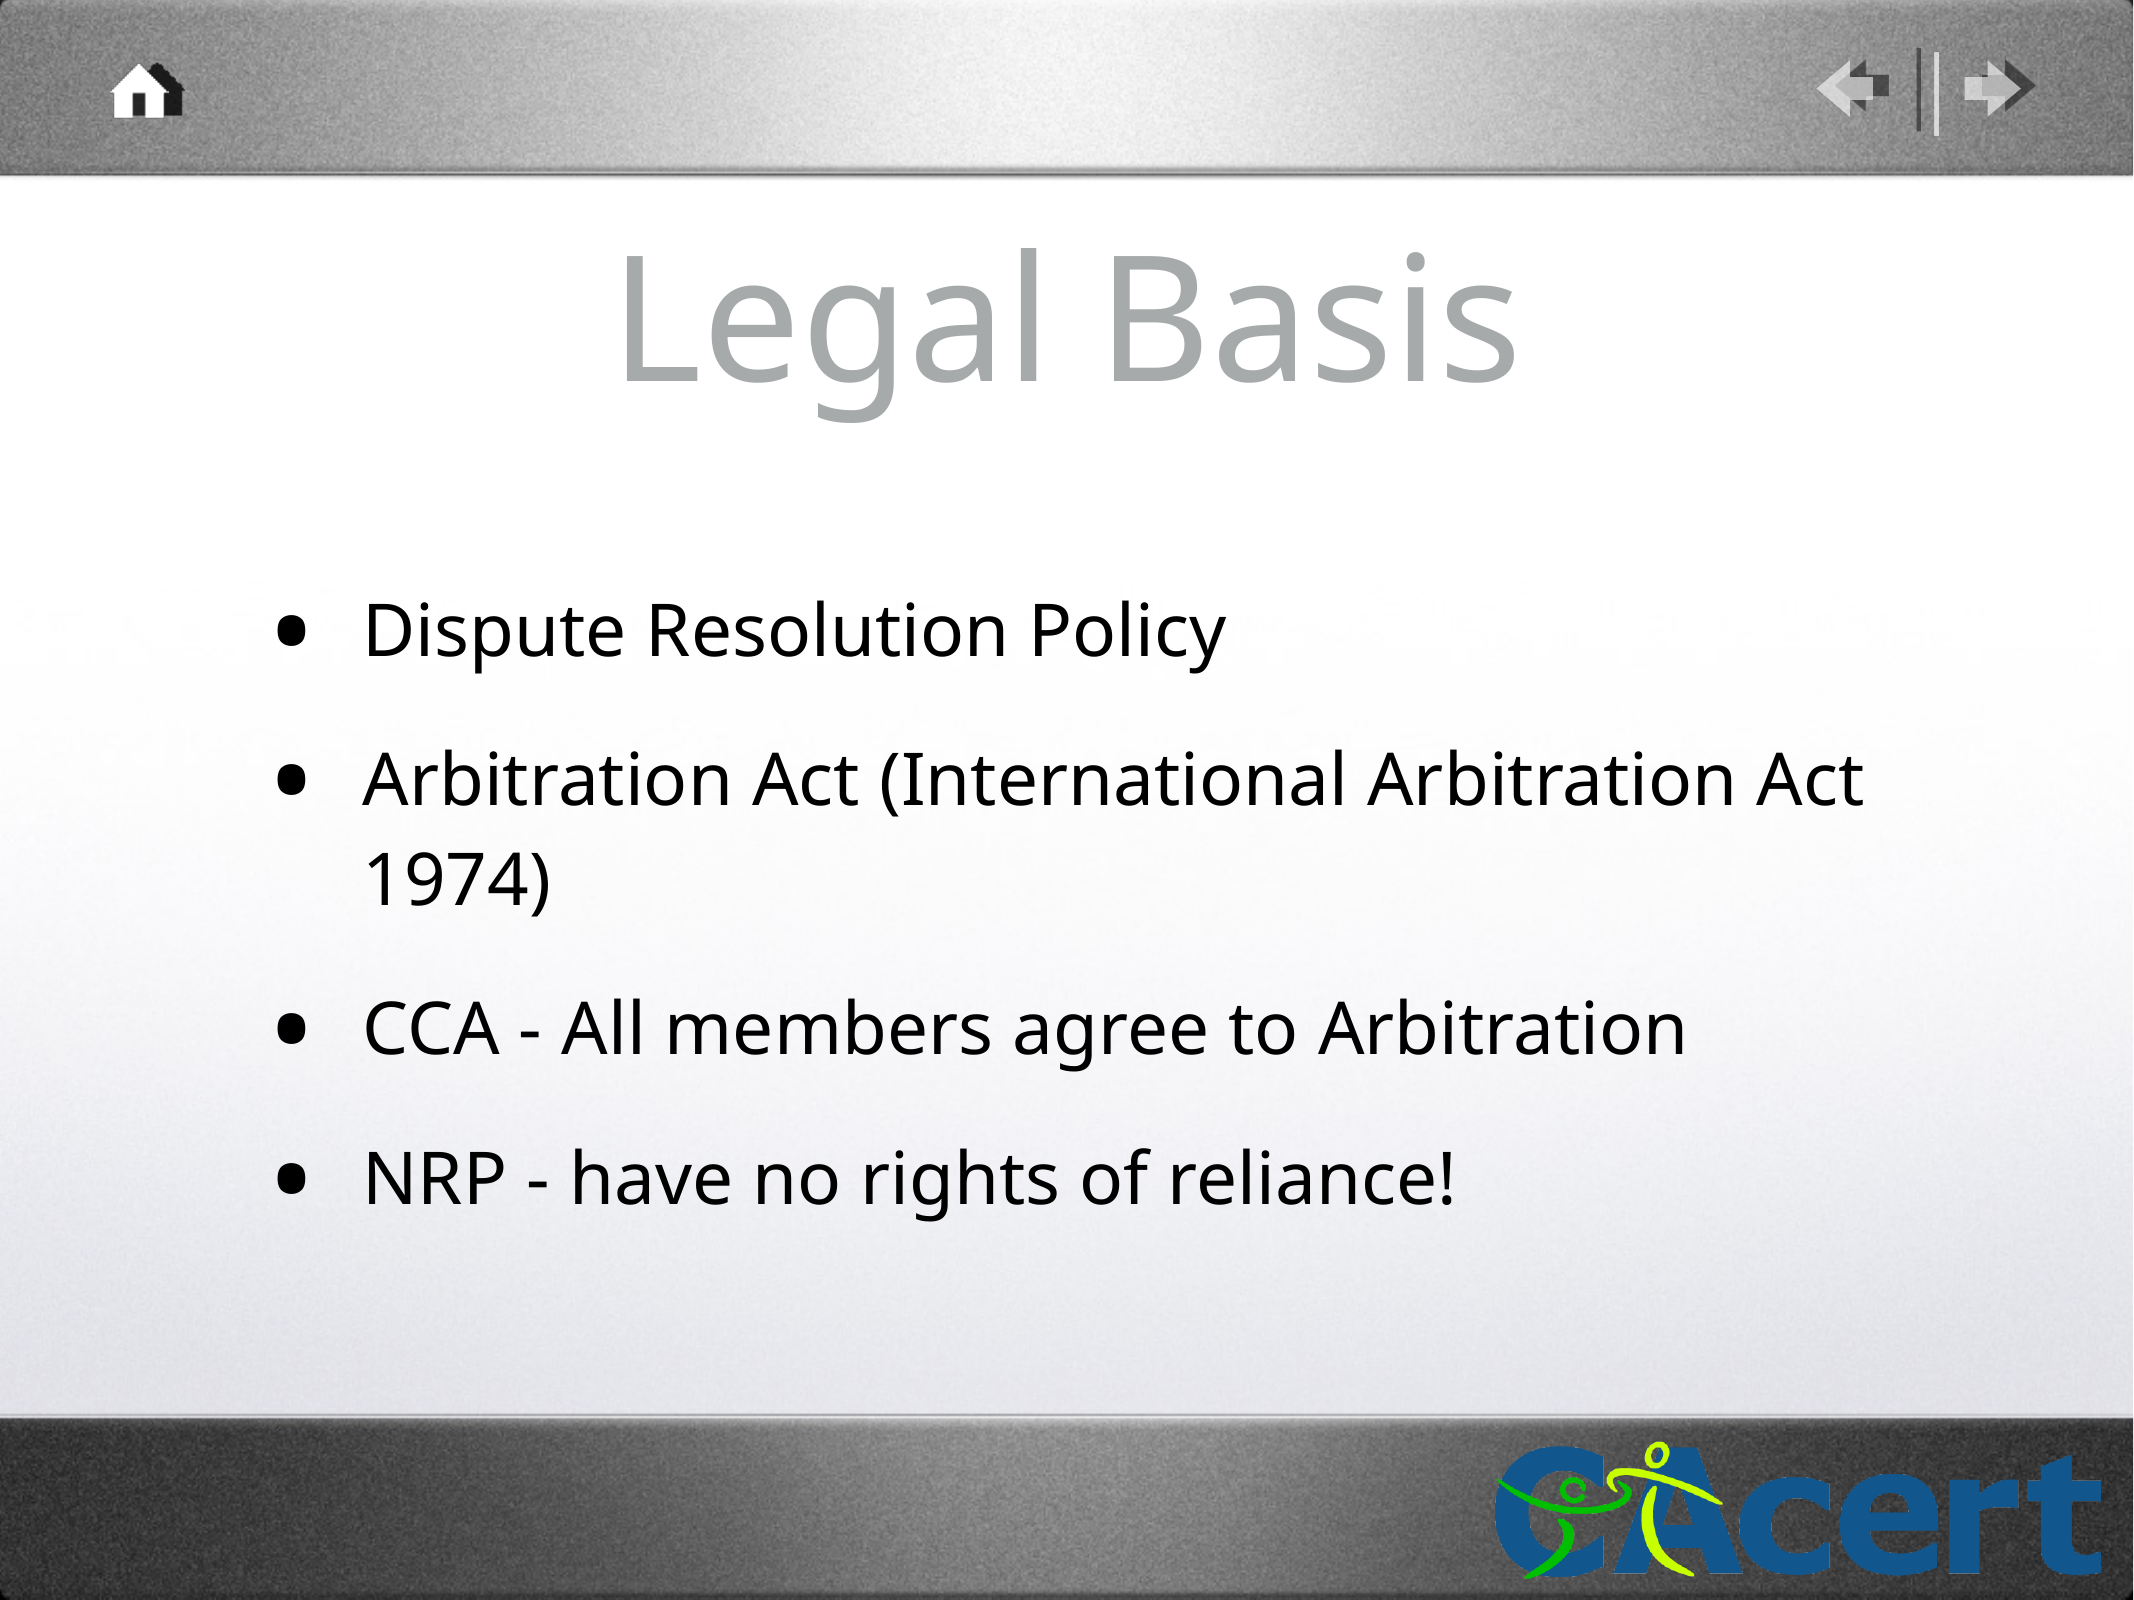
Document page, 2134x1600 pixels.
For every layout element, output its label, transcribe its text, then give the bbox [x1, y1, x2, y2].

title Legal Basis [208, 185, 1925, 433]
list Dispute Resolution Policy Arbitration Act (International Arbitration Act 1974) CCA - All members agree to Arbitration NRP - have no rights of reliance! [208, 433, 1925, 1371]
picture [0, 0, 2134, 1600]
